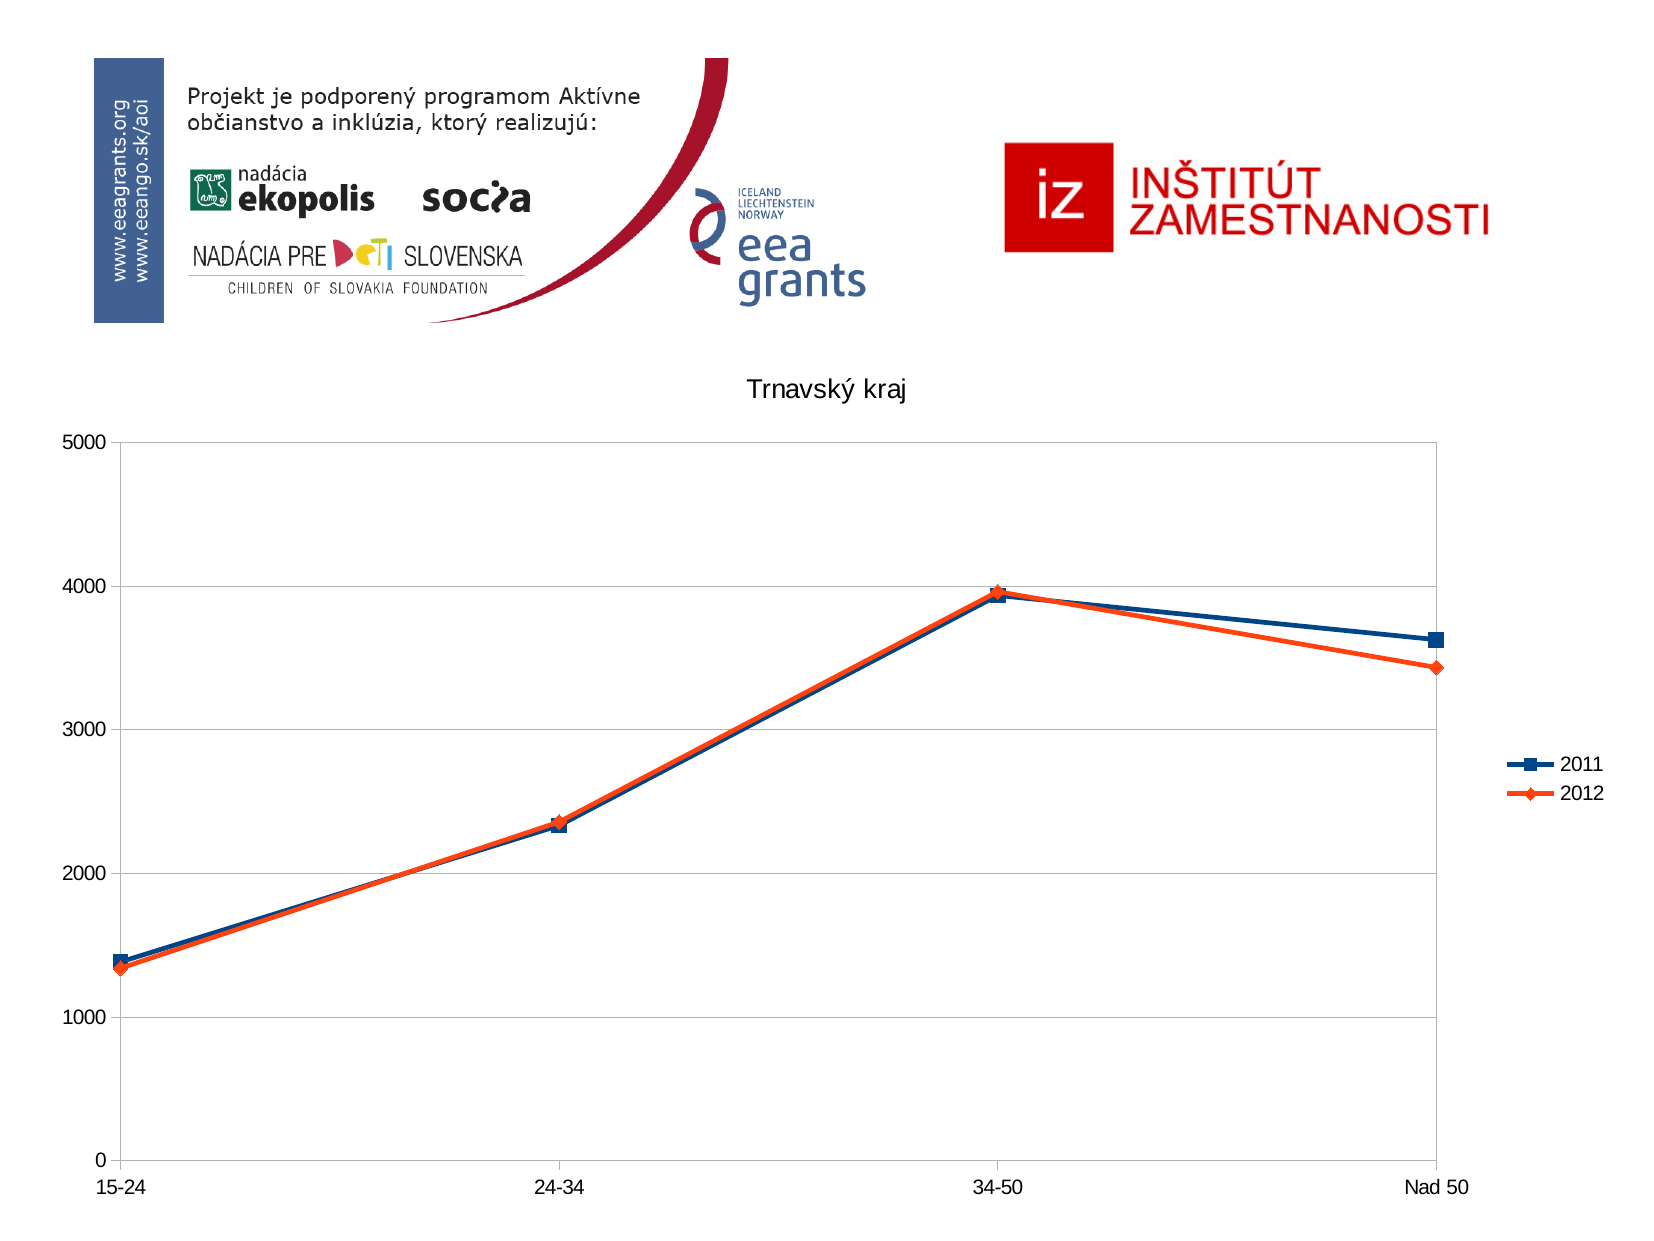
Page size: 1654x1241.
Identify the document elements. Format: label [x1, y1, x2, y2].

picture [94, 58, 887, 324]
chart [30, 341, 1624, 1217]
picture [944, 47, 1548, 341]
